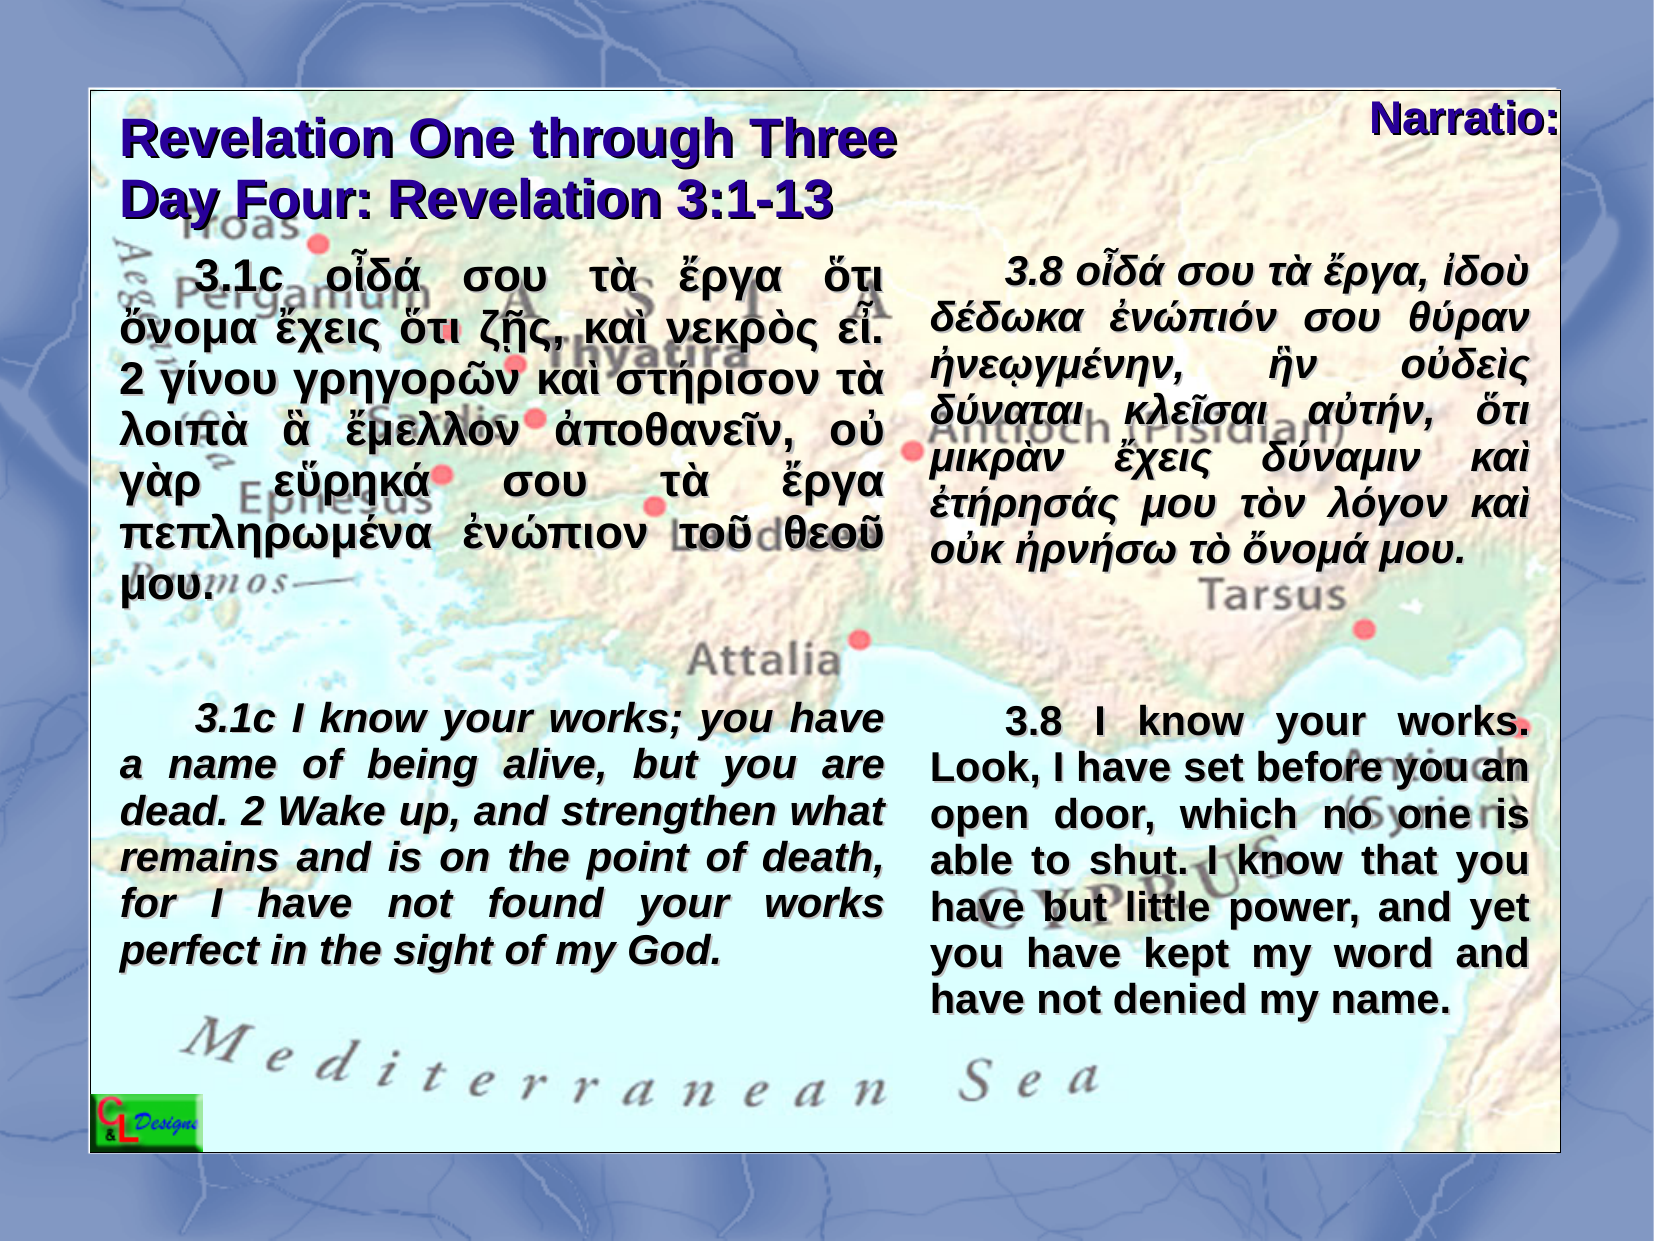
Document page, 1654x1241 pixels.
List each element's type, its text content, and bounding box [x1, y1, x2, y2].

text_box 3.1c I know your works; you have a name of being alive, but you are dead. 2 Wake up, and strengthen what remains and is on the point of death, for I have not found your works perfect in the sight of my God. [105, 686, 901, 1081]
title Revelation One through Three Day Four: Revelation 3:1-13 [119, 96, 1081, 241]
text_box 3.8 οἶδά σου τὰ ἔργα, ἰδοὺ δέδωκα ἐνώπιόν σου θύραν ἠνεῳγμένην, ἣν οὐδεὶς δύναται κλεῖσαι αὐτήν, ὅτι μικρὰν ἔχεις δύναμιν καὶ ἐτήρησάς μου τὸν λόγον καὶ οὐκ ἠρνήσω τὸ ὄνομά μου. [915, 240, 1546, 646]
text_box Narratio: [1135, 90, 1561, 247]
picture [0, 0, 1654, 1241]
text_box 3.8 I know your works. Look, I have set before you an open door, which no one is able to shut. I know that you have but little power, and yet you have kept my word and have not denied my name. [915, 690, 1546, 1165]
text_box 3.1c οἶδά σου τὰ ἔργα ὅτι ὄνομα ἔχεις ὅτι ζῇς, καὶ νεκρὸς εἶ. 2 γίνου γρηγορῶν καὶ στήρισον τὰ λοιπὰ ἃ ἔμελλον ἀποθανεῖν, οὐ γὰρ εὕρηκά σου τὰ ἔργα πεπληρωμένα ἐνώπιον τοῦ θεοῦ μου. [105, 243, 901, 646]
